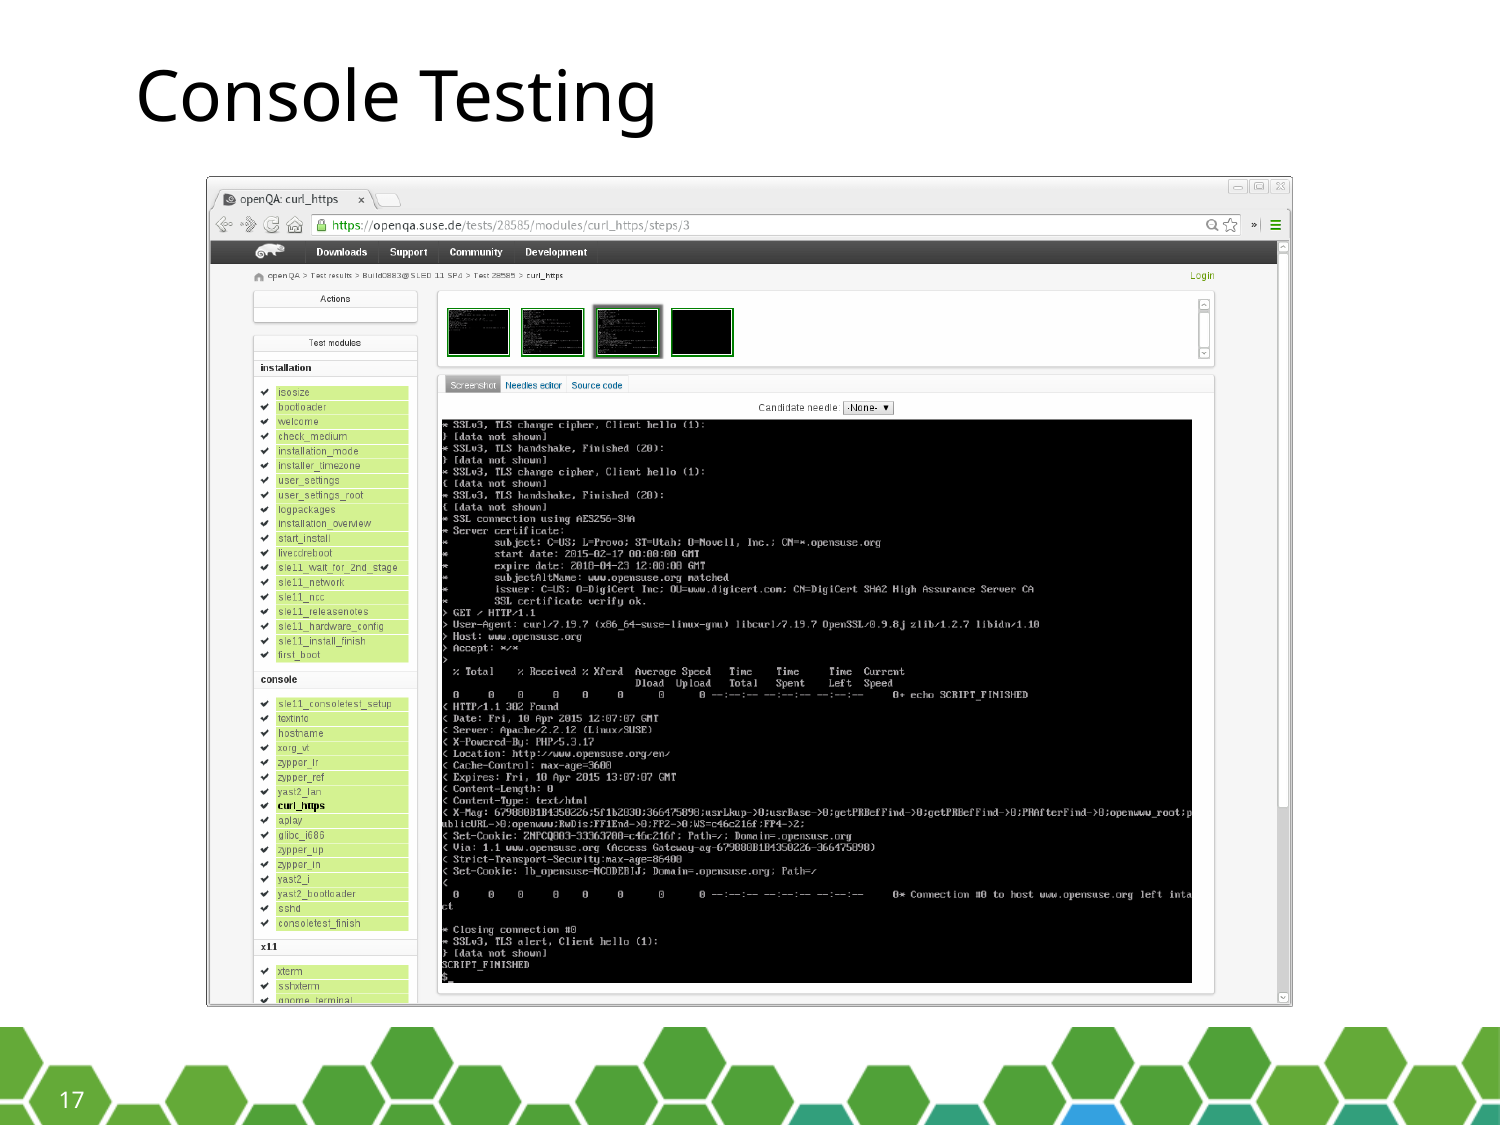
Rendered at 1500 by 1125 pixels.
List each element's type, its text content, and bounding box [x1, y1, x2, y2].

picture [0, 1027, 1500, 1125]
picture [206, 176, 1293, 1007]
title Console Testing [135, 12, 1372, 175]
